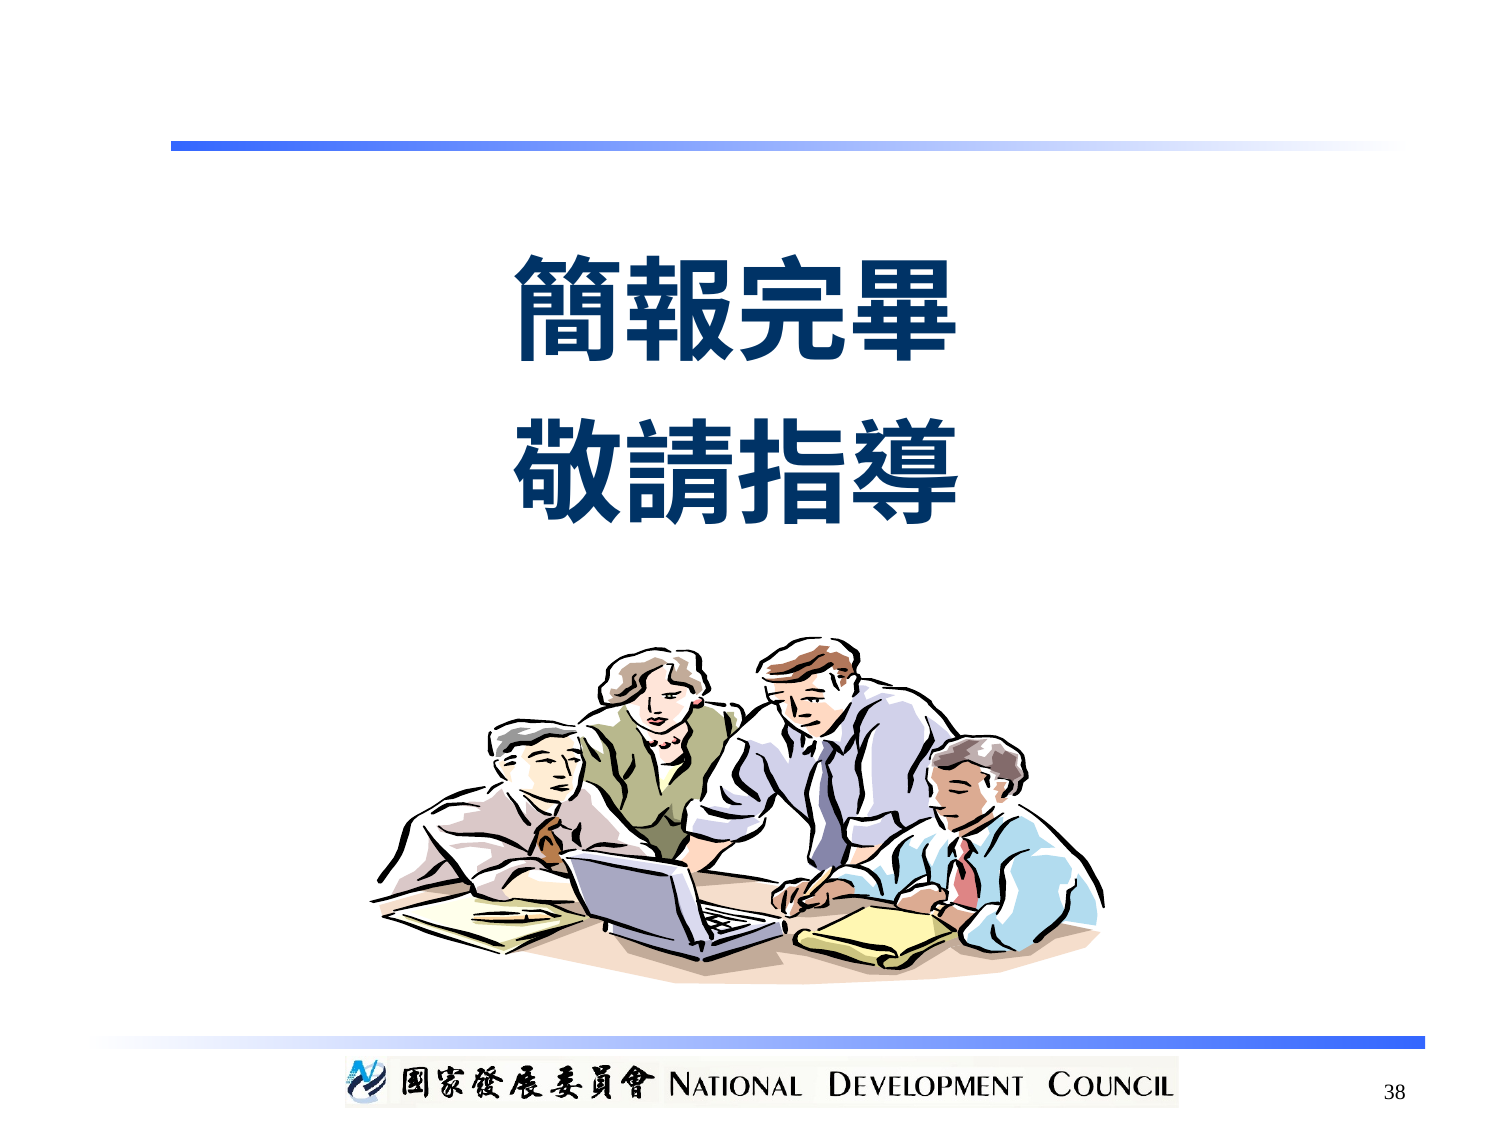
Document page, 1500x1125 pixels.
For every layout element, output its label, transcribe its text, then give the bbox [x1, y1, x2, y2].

picture [360, 633, 1113, 988]
text_box 38 [1368, 1070, 1485, 1106]
text_box 20 [1259, 1036, 1263, 1048]
text_box 簡報完畢 敬請指導 [317, 231, 1155, 544]
